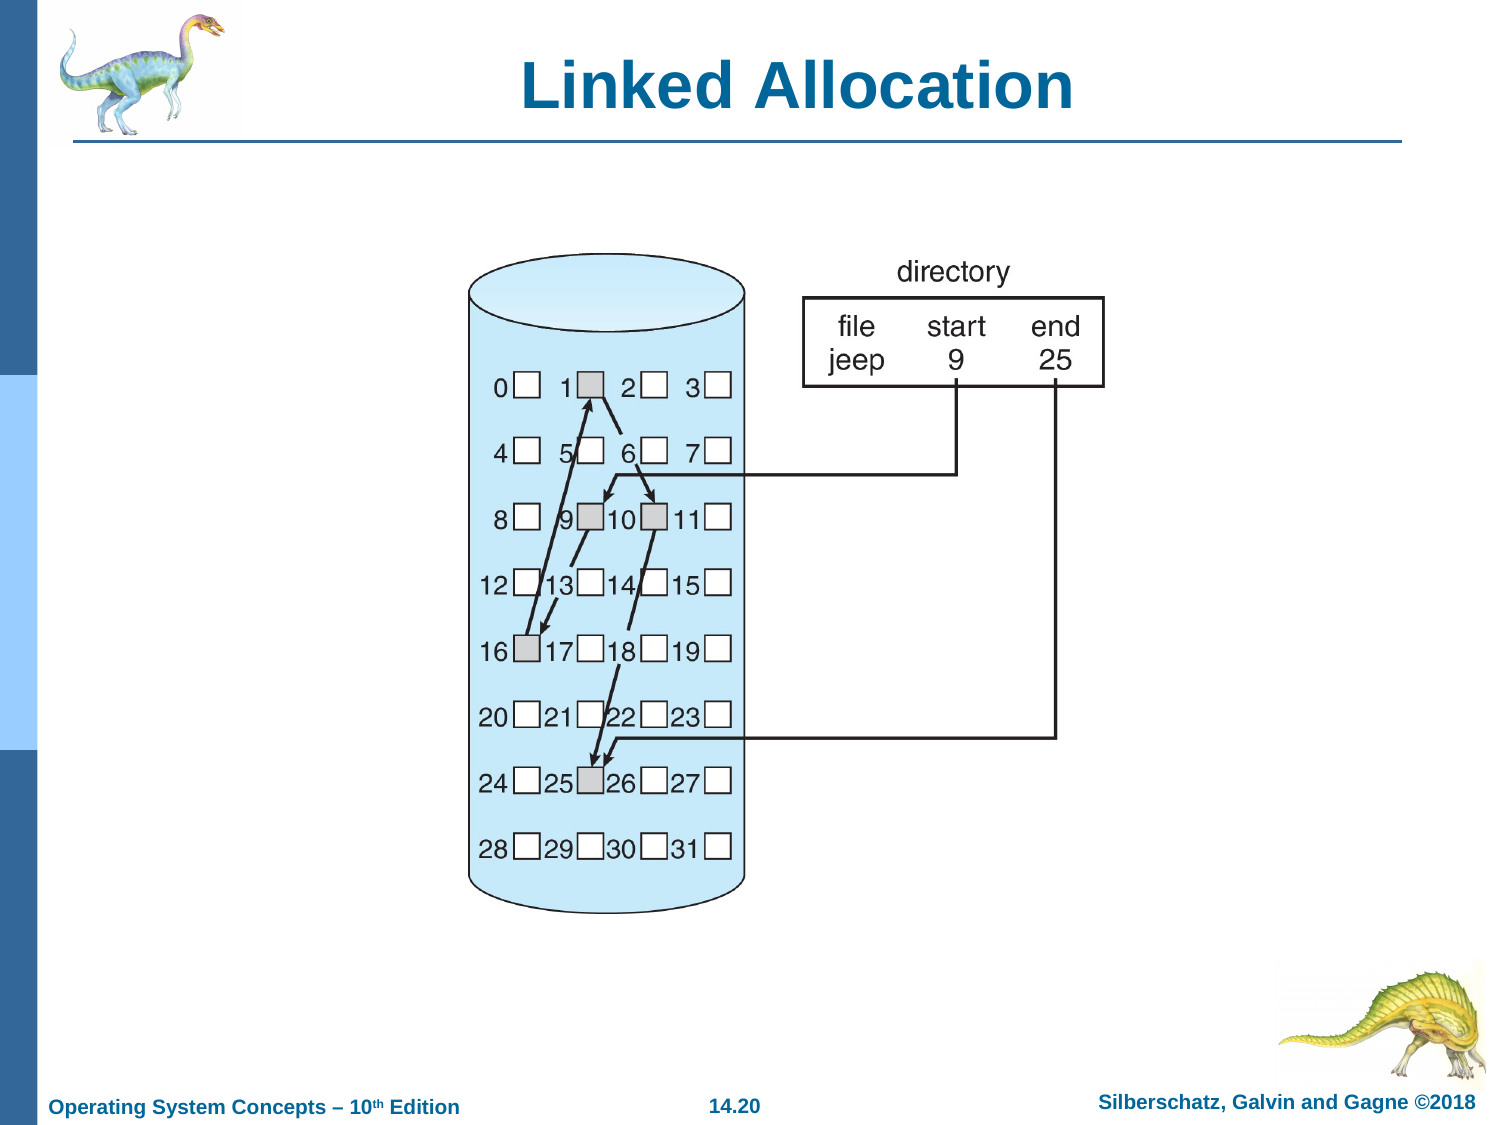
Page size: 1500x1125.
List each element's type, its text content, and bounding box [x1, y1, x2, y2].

title Linked Allocation [170, 35, 1425, 130]
picture [1415, 1094, 1423, 1099]
picture [468, 253, 1105, 914]
picture [1275, 959, 1486, 1090]
picture [46, 0, 243, 149]
